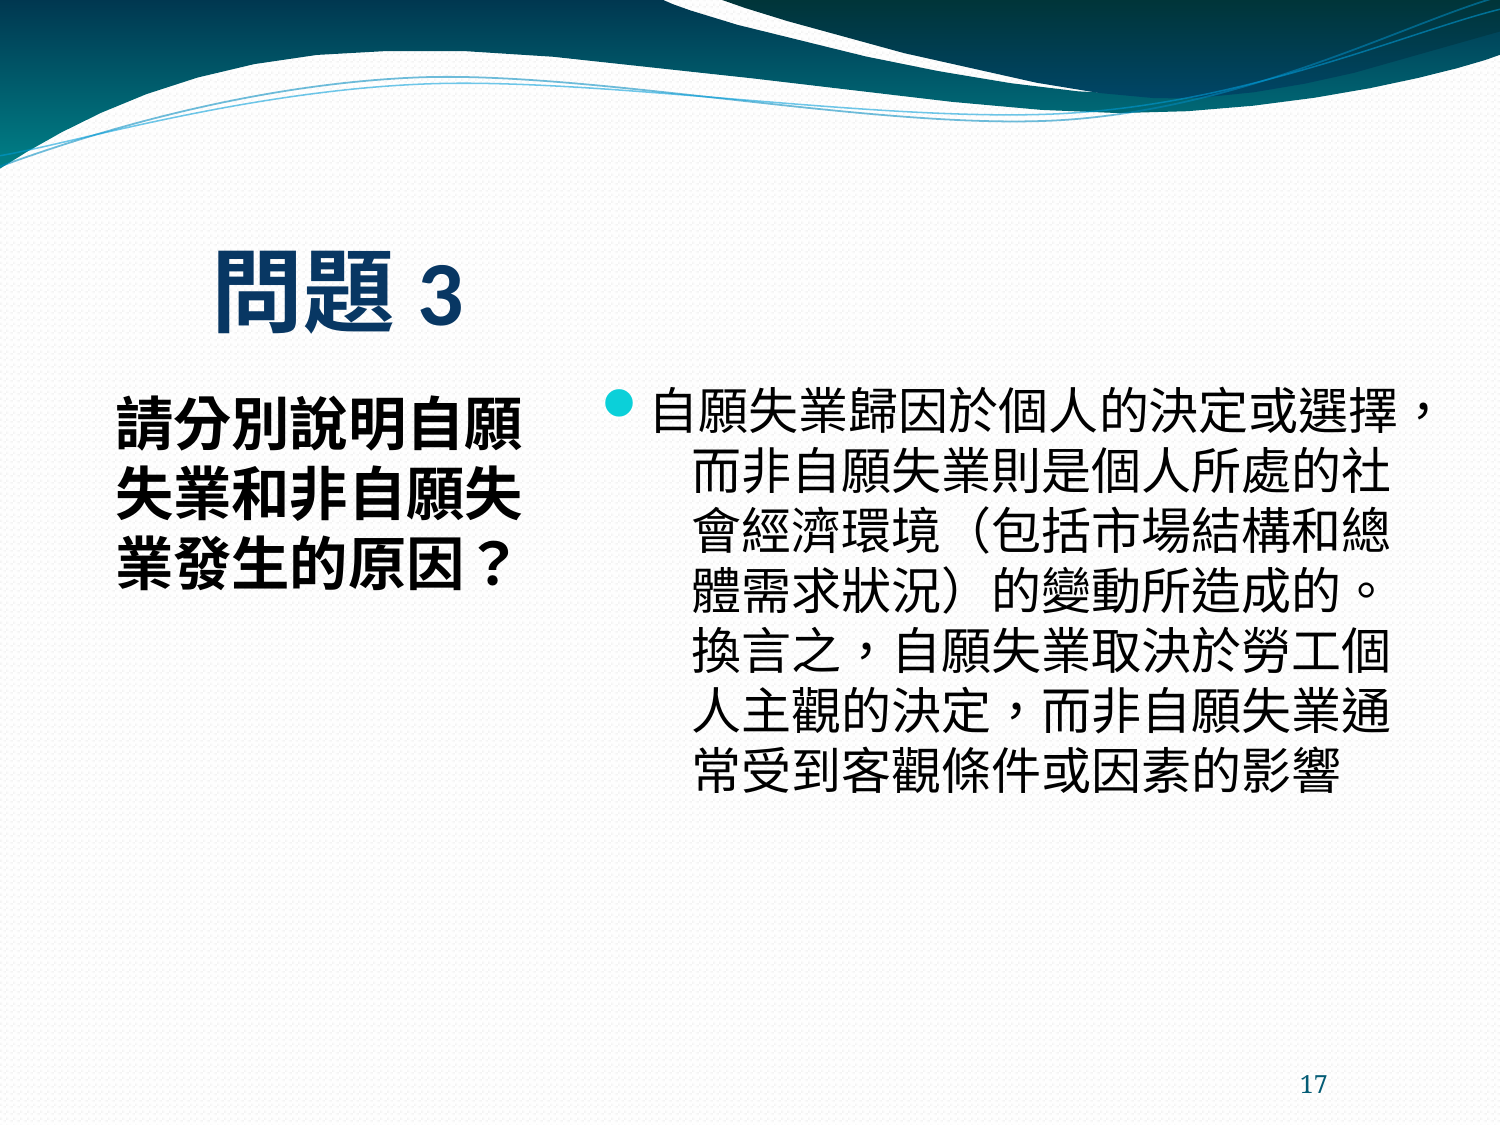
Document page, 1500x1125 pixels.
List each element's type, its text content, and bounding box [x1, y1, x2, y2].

list 請分別說明自願失業和非自願失業發生的原因？ [112, 379, 563, 1125]
list 自願失業歸因於個人的決定或選擇，而非自願失業則是個人所處的社會經濟環境（包括市場結構和總體需求狀況）的變動所造成的。換言之，自願失業取決於勞工個人主觀的決定，而非自願失業通常受到客觀條件或因素的影響 [586, 379, 1426, 1125]
text_box [1299, 1042, 1426, 1103]
title 問題3 [112, 153, 563, 345]
